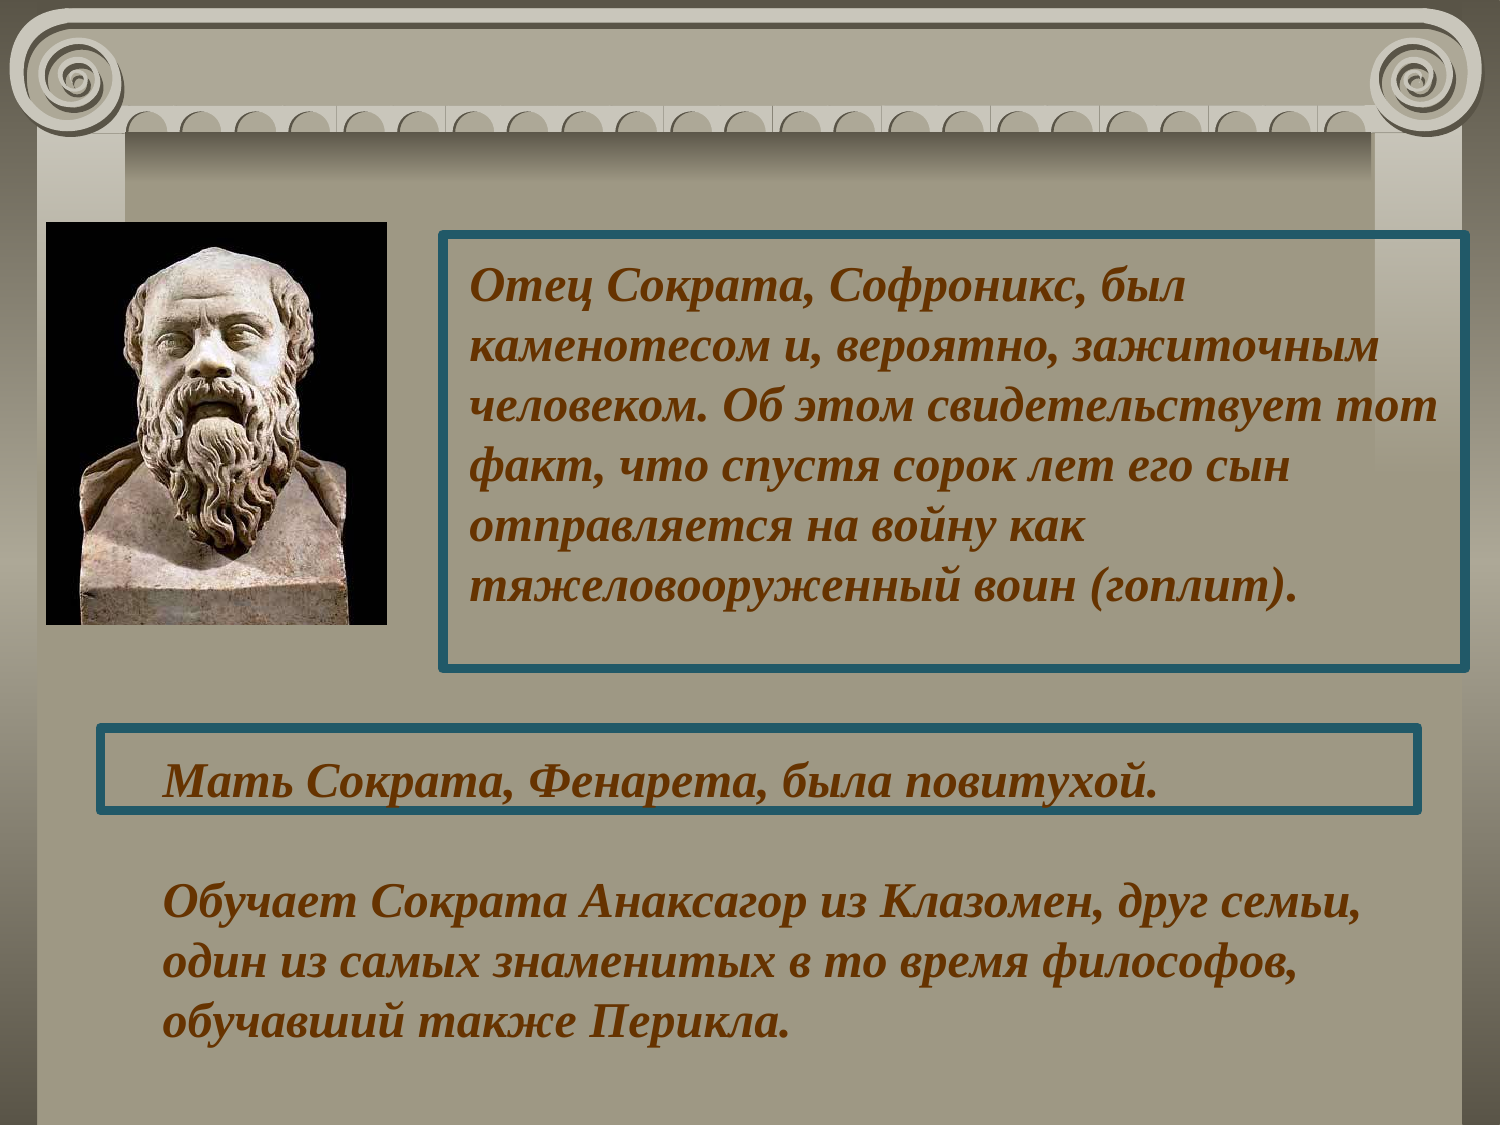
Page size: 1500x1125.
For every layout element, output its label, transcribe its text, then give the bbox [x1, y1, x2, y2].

text_box Мать Сократа, Фенарета, была повитухой. Обучает Сократа Анаксагор из Клазомен, друг семьи, один из самых знаменитых в то время философов, обучавший также Перикла. [147, 739, 1471, 1125]
text_box Отец Сократа, Софроникс, был каменотесом и, вероятно, зажиточным человеком. Об этом свидетельствует тот факт, что спустя сорок лет его сын отправляется на войну как тяжеловооруженный воин (гоплит). [454, 243, 1459, 619]
picture [46, 222, 387, 625]
